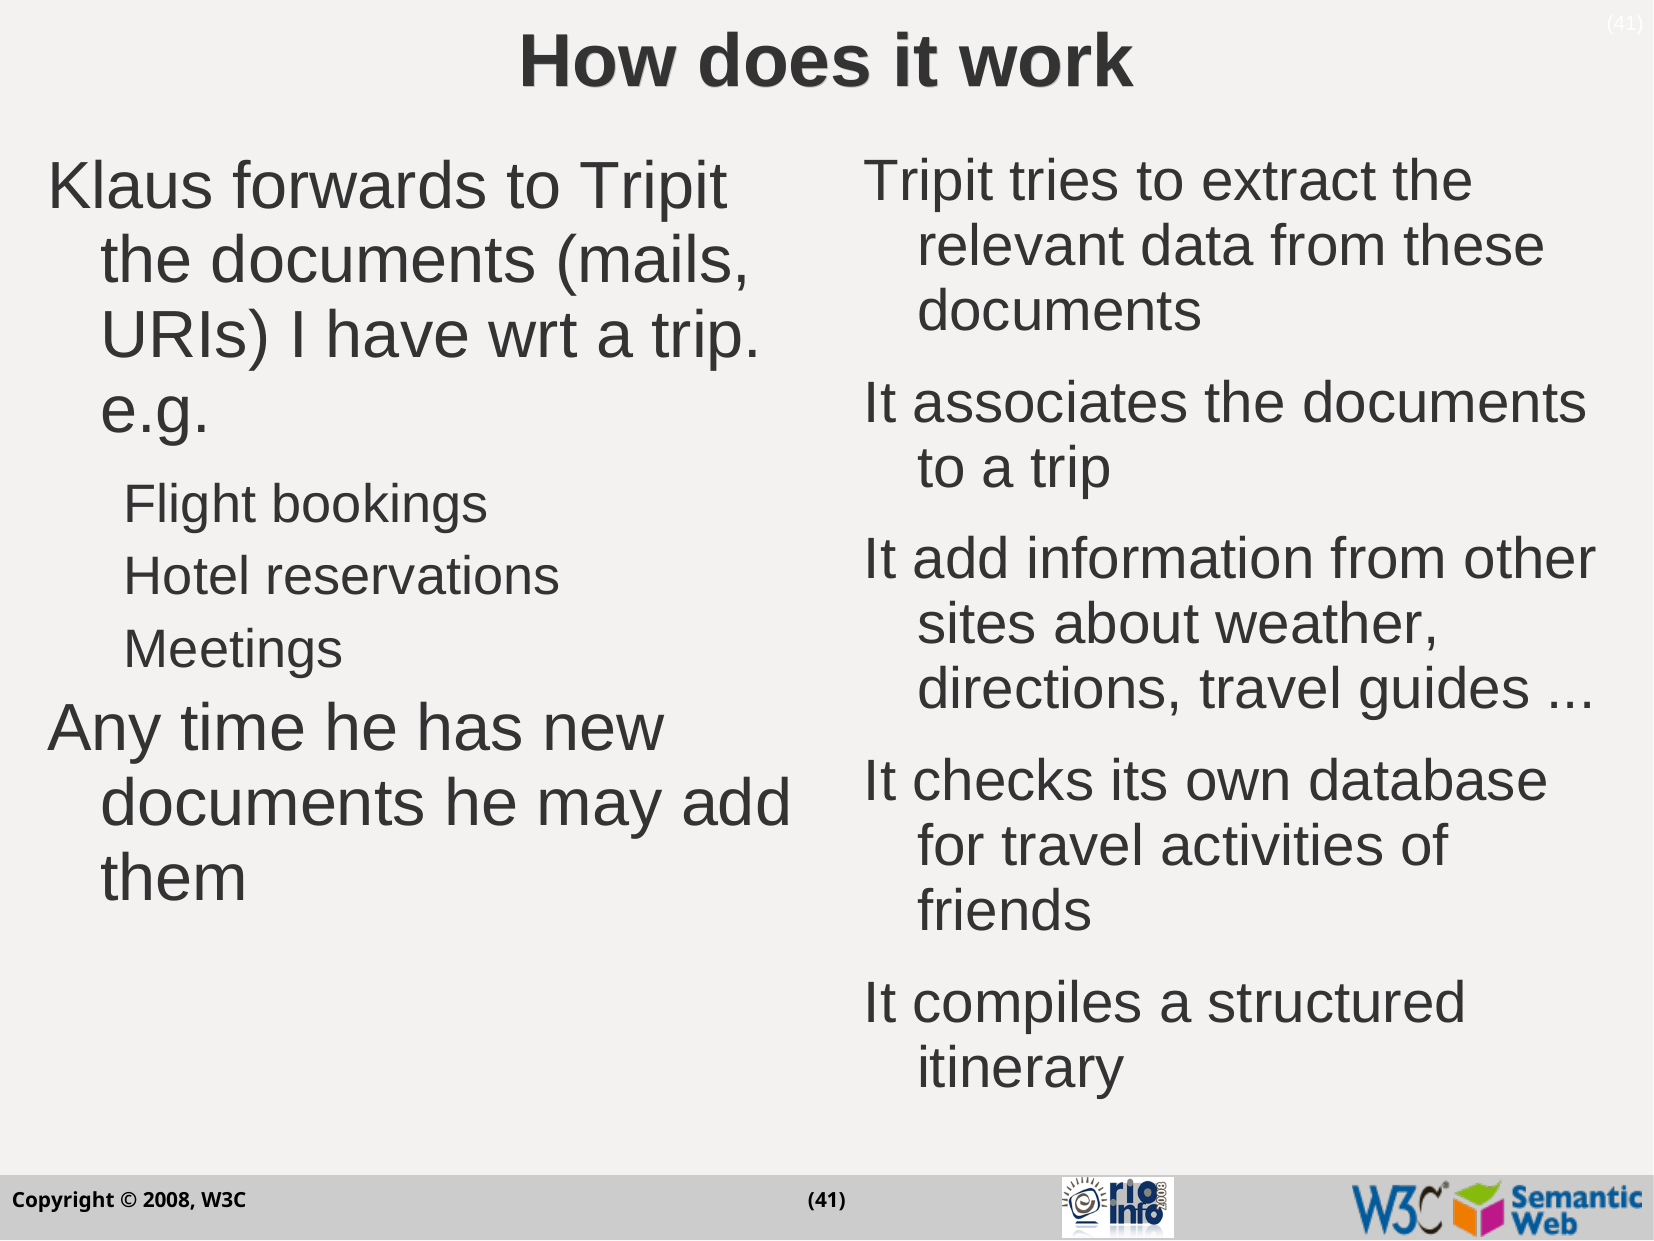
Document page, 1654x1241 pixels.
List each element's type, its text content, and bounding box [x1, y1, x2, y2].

title How does it work [0, 0, 1654, 119]
picture [1352, 1178, 1642, 1237]
list Tripit tries to extract the relevant data from these documents It associates the documents to a trip It add information from other sites about weather, directions, travel guides ... It checks its own database for travel activities of friends It compiles a structured itinerary [846, 147, 1625, 1119]
list Klaus forwards to Tripit the documents (mails, URIs) I have wrt a trip. e.g. Flight bookings Hotel reservations Meetings Any time he has new documents he may add them [29, 147, 808, 1134]
picture [1062, 1177, 1174, 1238]
